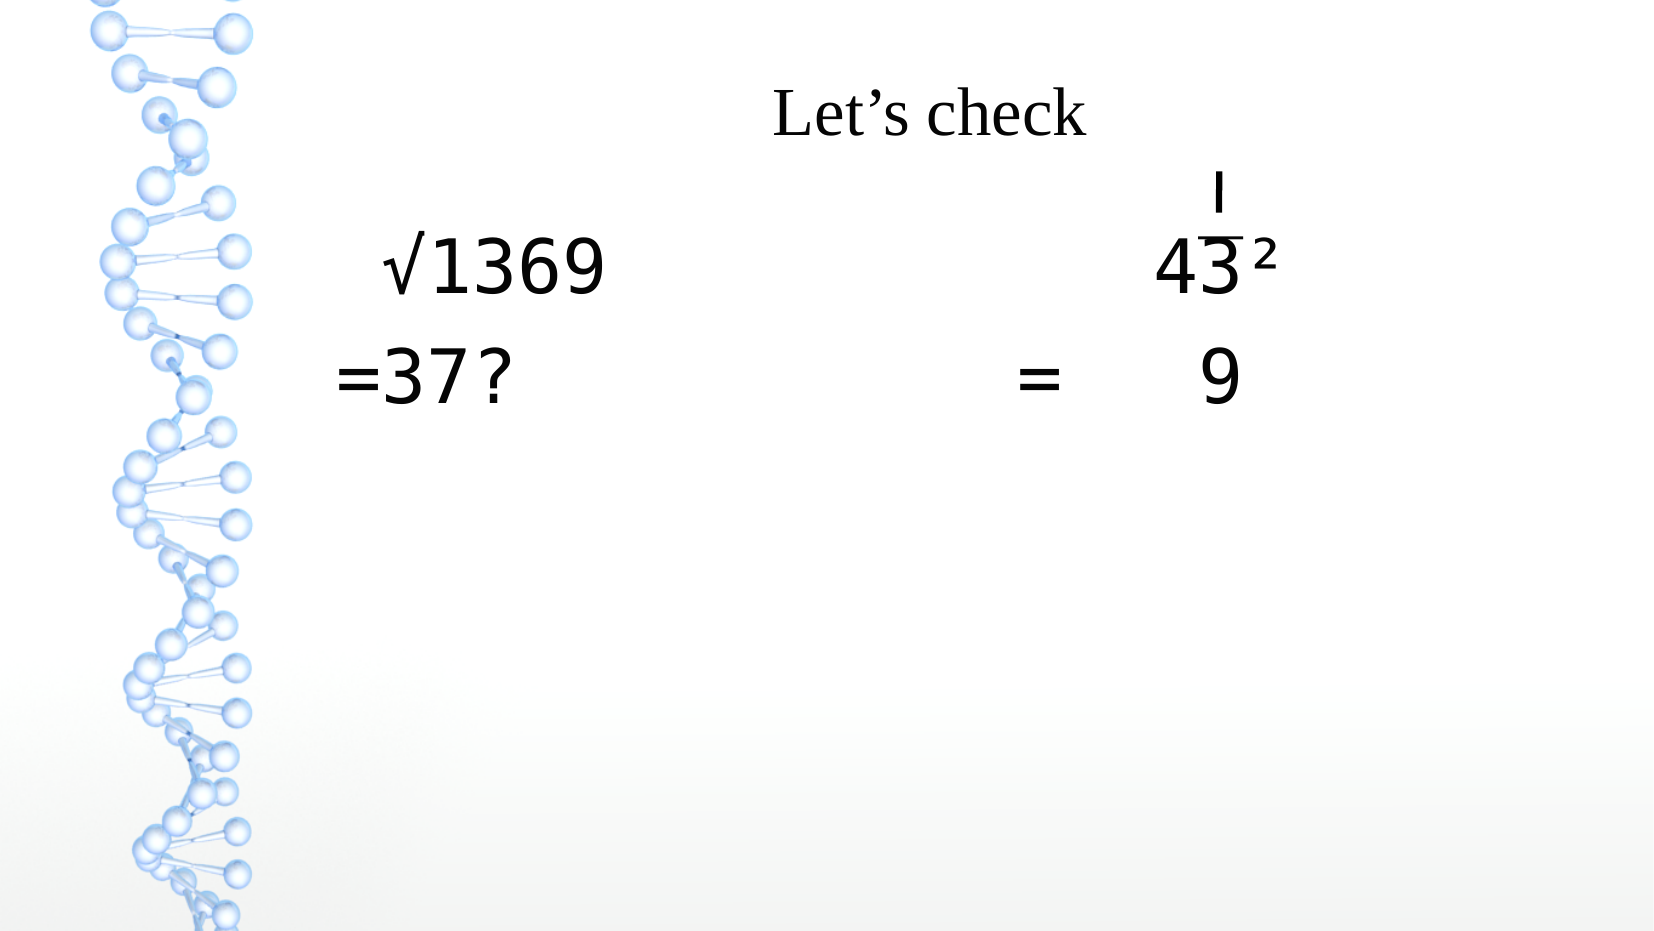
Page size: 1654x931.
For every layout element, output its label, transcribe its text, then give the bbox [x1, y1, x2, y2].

list 4̅3² = 9 [946, 224, 1595, 764]
list √1369 =37? [265, 224, 915, 764]
picture [0, 0, 1654, 931]
title Let’s check [265, 35, 1595, 189]
